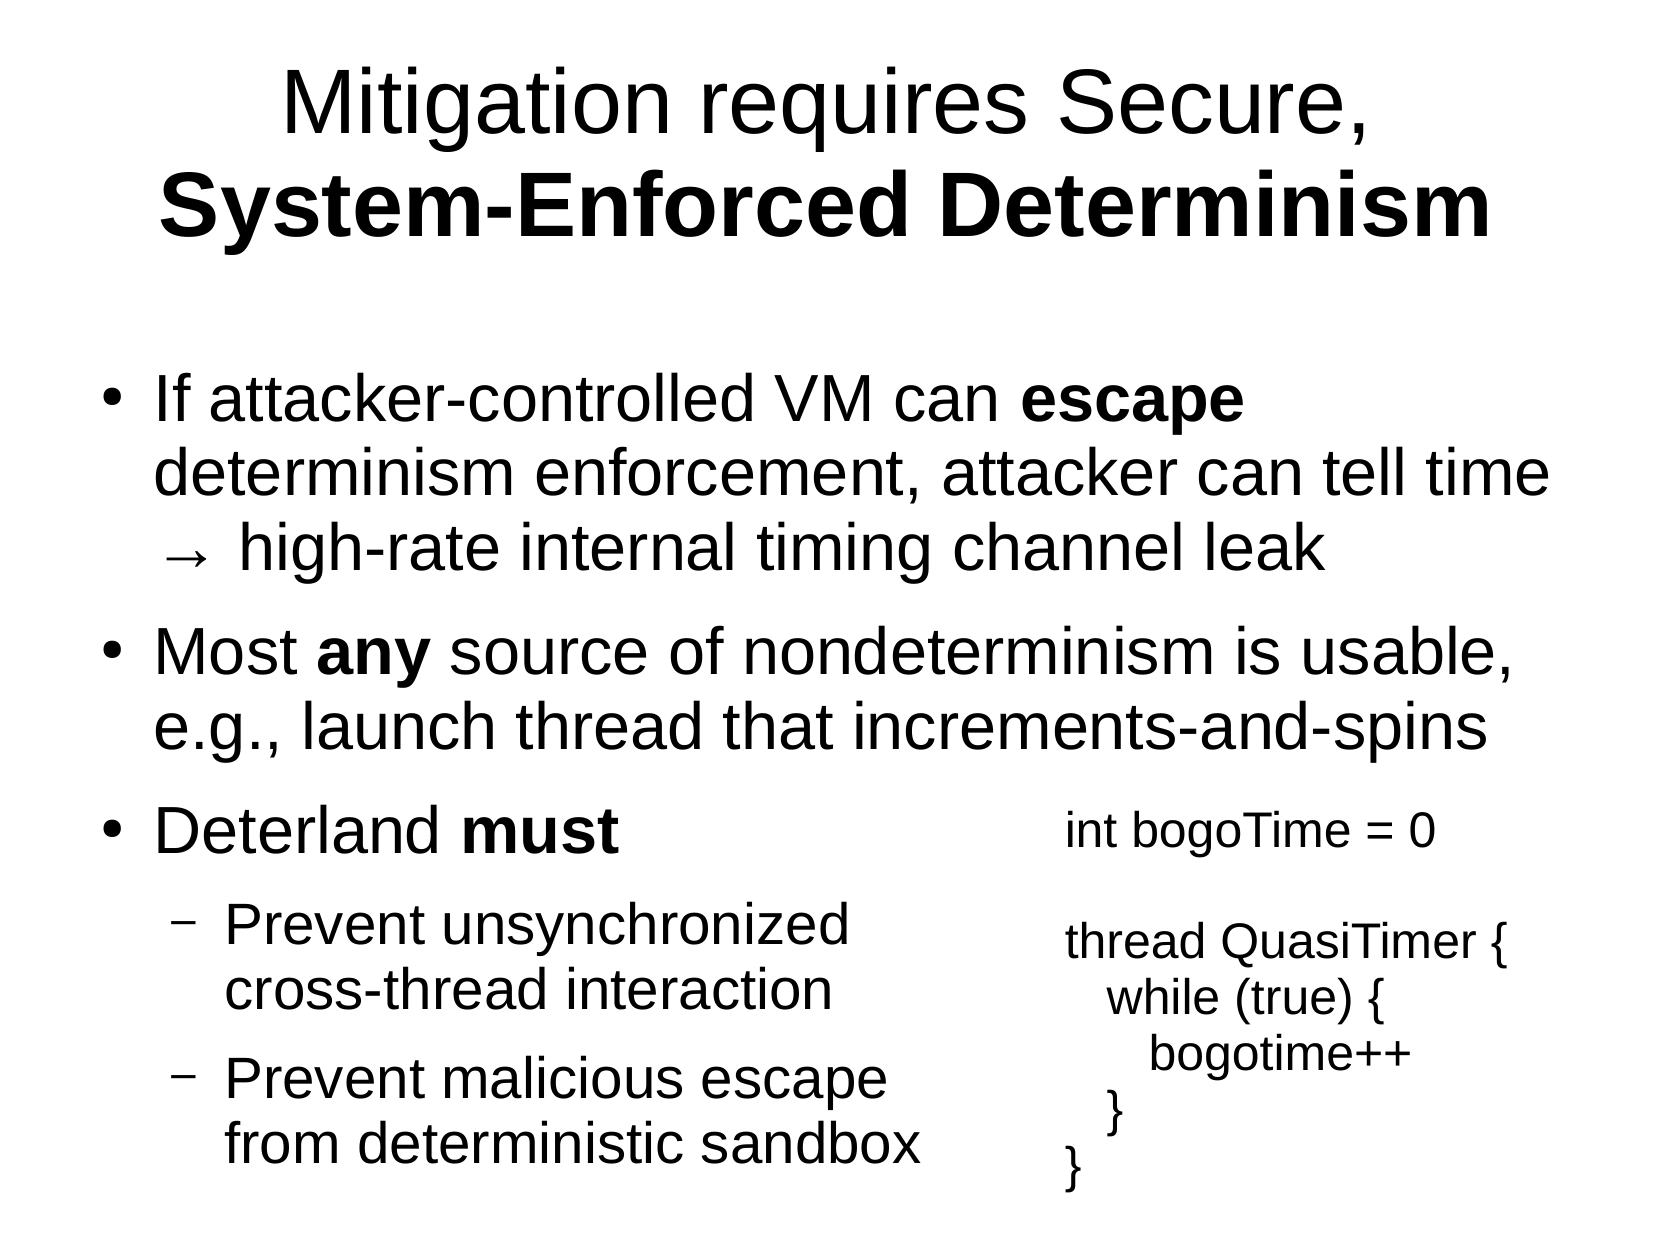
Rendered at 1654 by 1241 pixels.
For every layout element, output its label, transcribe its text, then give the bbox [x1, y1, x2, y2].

title Mitigation requires Secure, System-Enforced Determinism [82, 49, 1571, 257]
list If attacker-controlled VM can escape determinism enforcement, attacker can tell time → high-rate internal timing channel leak Most any source of nondeterminism is usable, e.g., launch thread that increments-and-spins Deterland must Prevent unsynchronized cross-thread interaction Prevent malicious escape from deterministic sandbox [82, 360, 1571, 1081]
text_box int bogoTime = 0 thread QuasiTimer { while (true) { bogotime++ } } [1050, 794, 1546, 1201]
